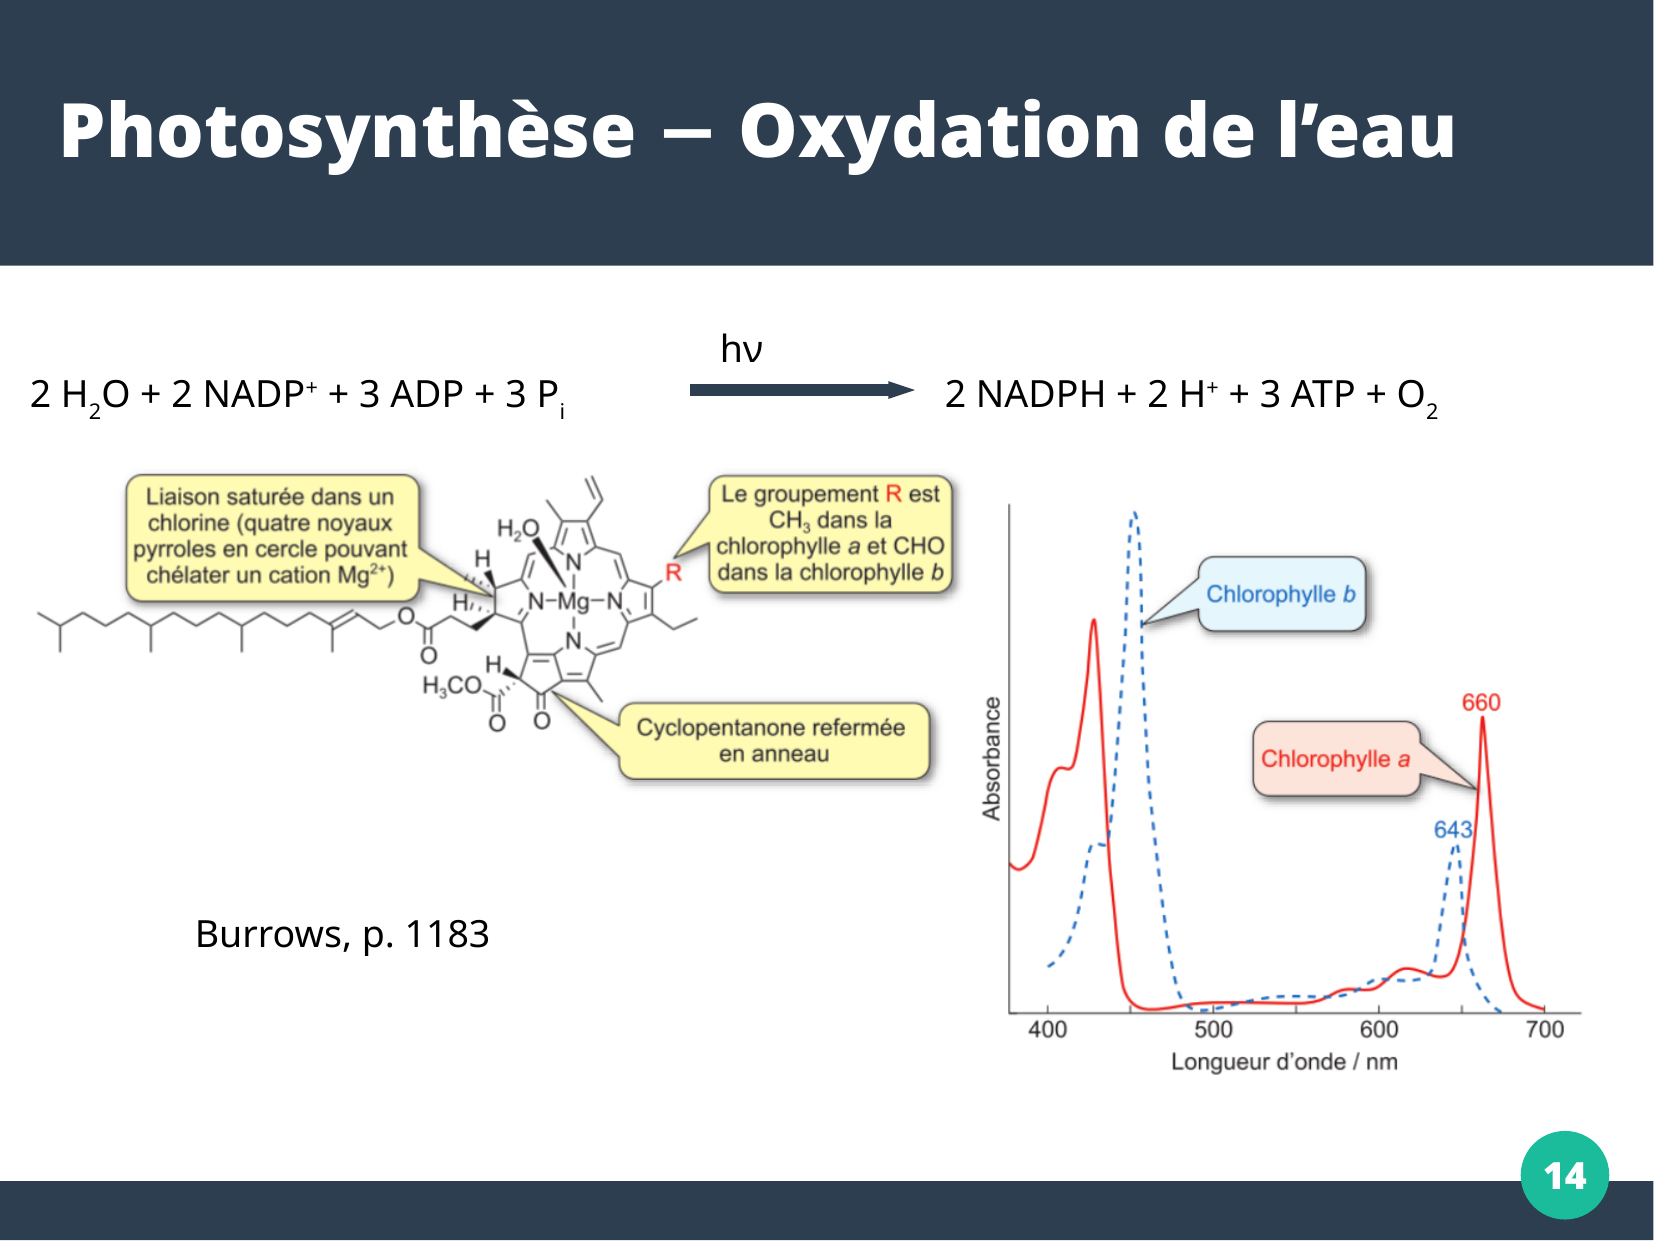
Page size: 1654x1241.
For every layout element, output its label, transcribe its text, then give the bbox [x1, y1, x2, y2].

picture [15, 464, 1595, 1081]
text_box 2 NADPH + 2 H+ + 3 ATP + O2 [930, 360, 1654, 427]
text_box Burrows, p. 1183 [180, 900, 1006, 959]
text_box hν [705, 315, 886, 374]
title Photosynthèse − Oxydation de l’eau [59, 49, 1595, 207]
text_box 2 H2O + 2 NADP+ + 3 ADP + 3 Pi [15, 360, 930, 427]
